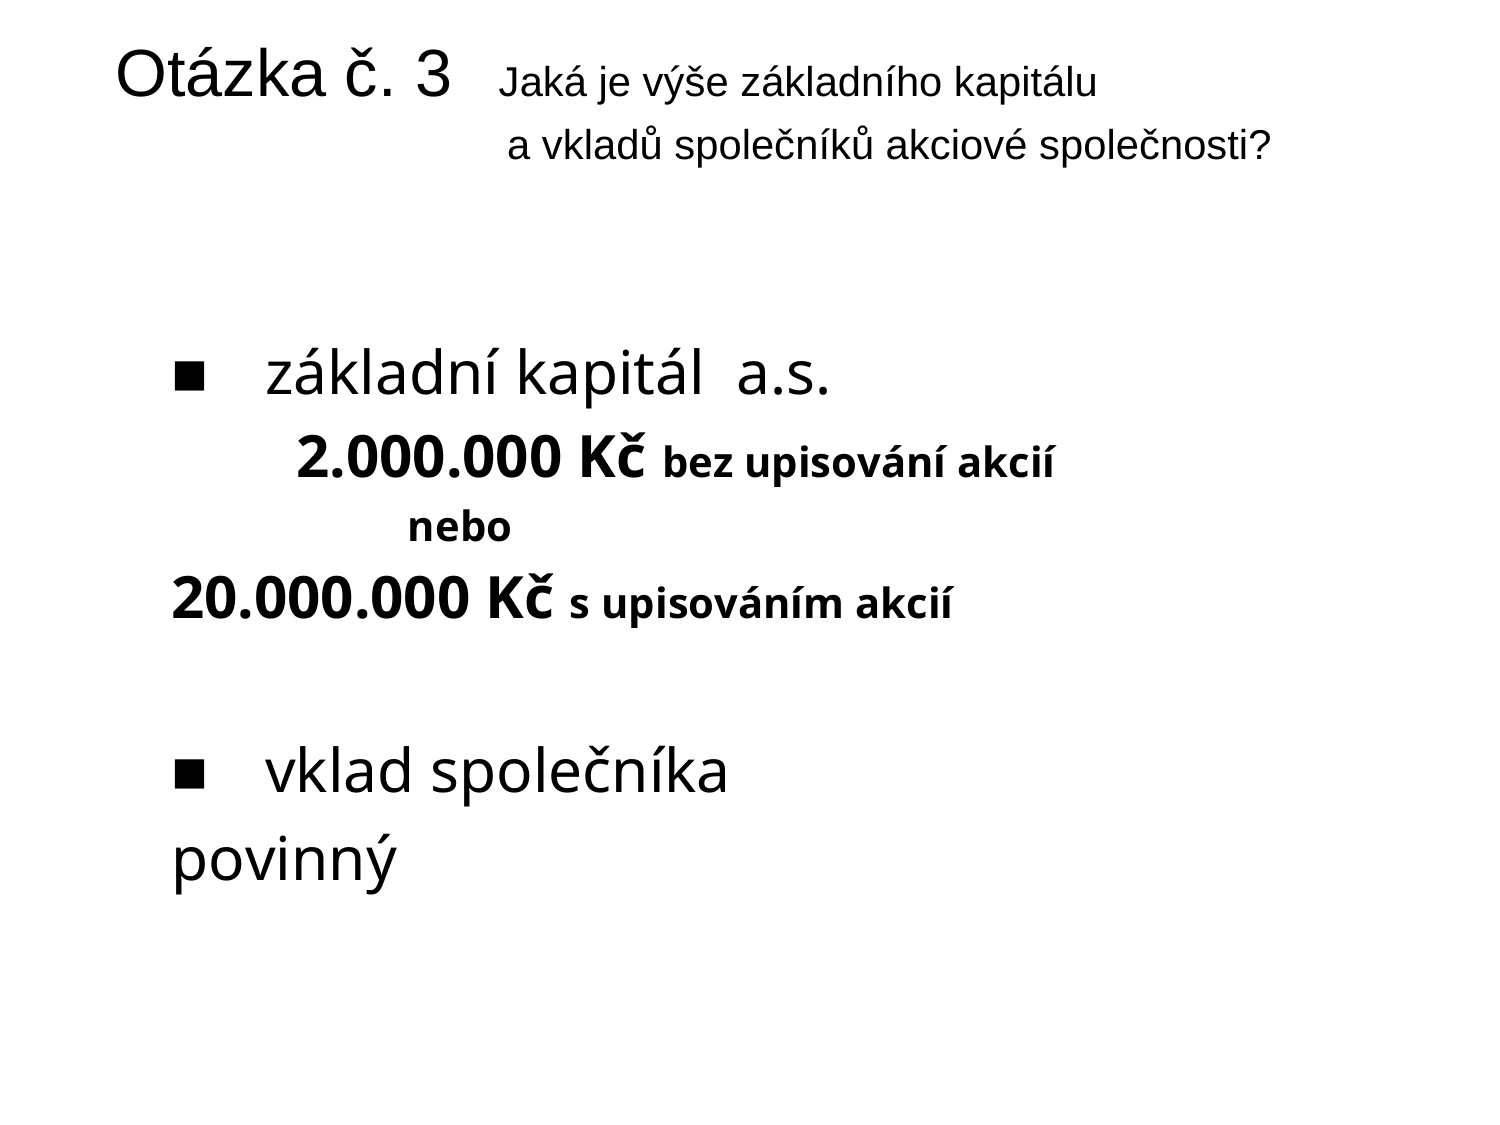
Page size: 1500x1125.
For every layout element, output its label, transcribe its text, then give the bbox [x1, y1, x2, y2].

title Otázka č. 3 Jaká je výše základního kapitálu a vkladů společníků akciové společnosti? [100, 21, 1425, 237]
list ■ základní kapitál a.s. 2.000.000 Kč bez upisování akcií nebo 20.000.000 Kč s upisováním akcií ■ vklad společníka povinný [100, 326, 1300, 964]
